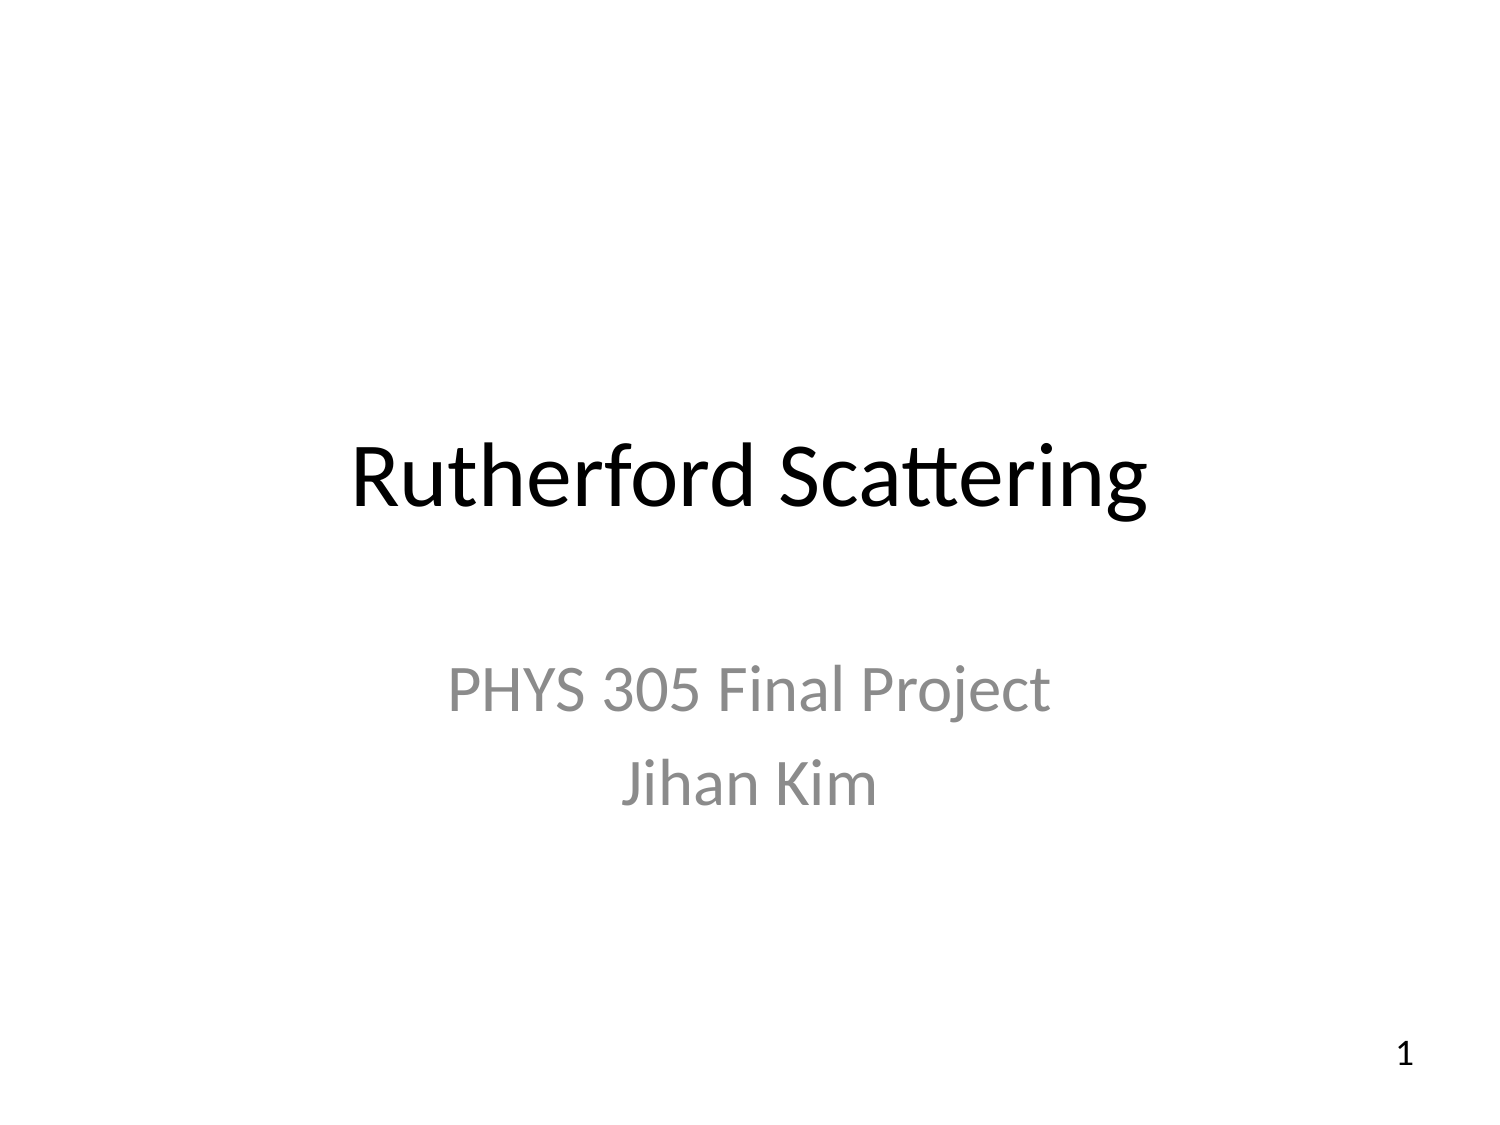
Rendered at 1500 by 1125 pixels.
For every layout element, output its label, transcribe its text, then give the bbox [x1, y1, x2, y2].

title Rutherford Scattering [112, 349, 1388, 591]
subtitle PHYS 305 Final Project Jihan Kim [225, 637, 1275, 925]
